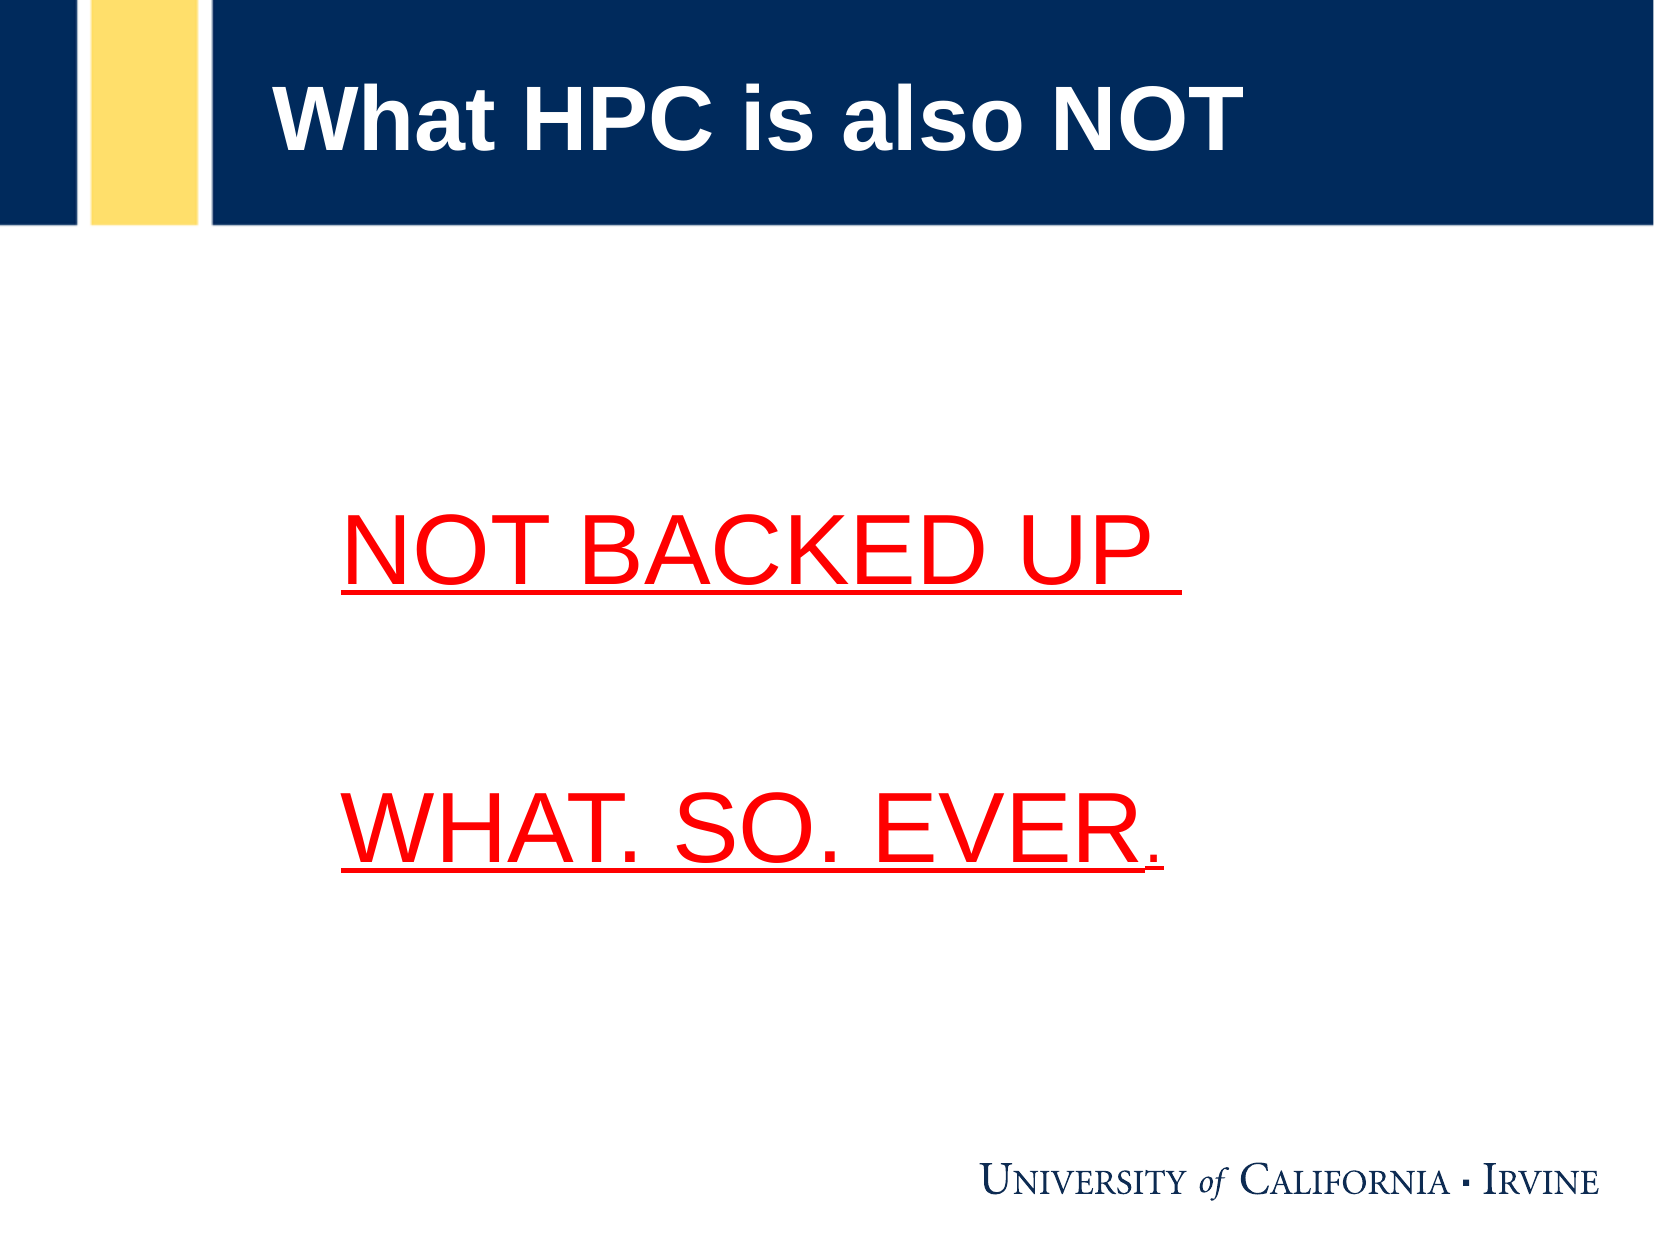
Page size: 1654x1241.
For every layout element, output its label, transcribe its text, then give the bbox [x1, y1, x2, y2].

picture [0, 0, 1654, 1241]
subtitle NOT BACKED UP WHAT. SO. EVER. [255, 375, 1482, 1006]
title What HPC is also NOT [257, 0, 1654, 228]
